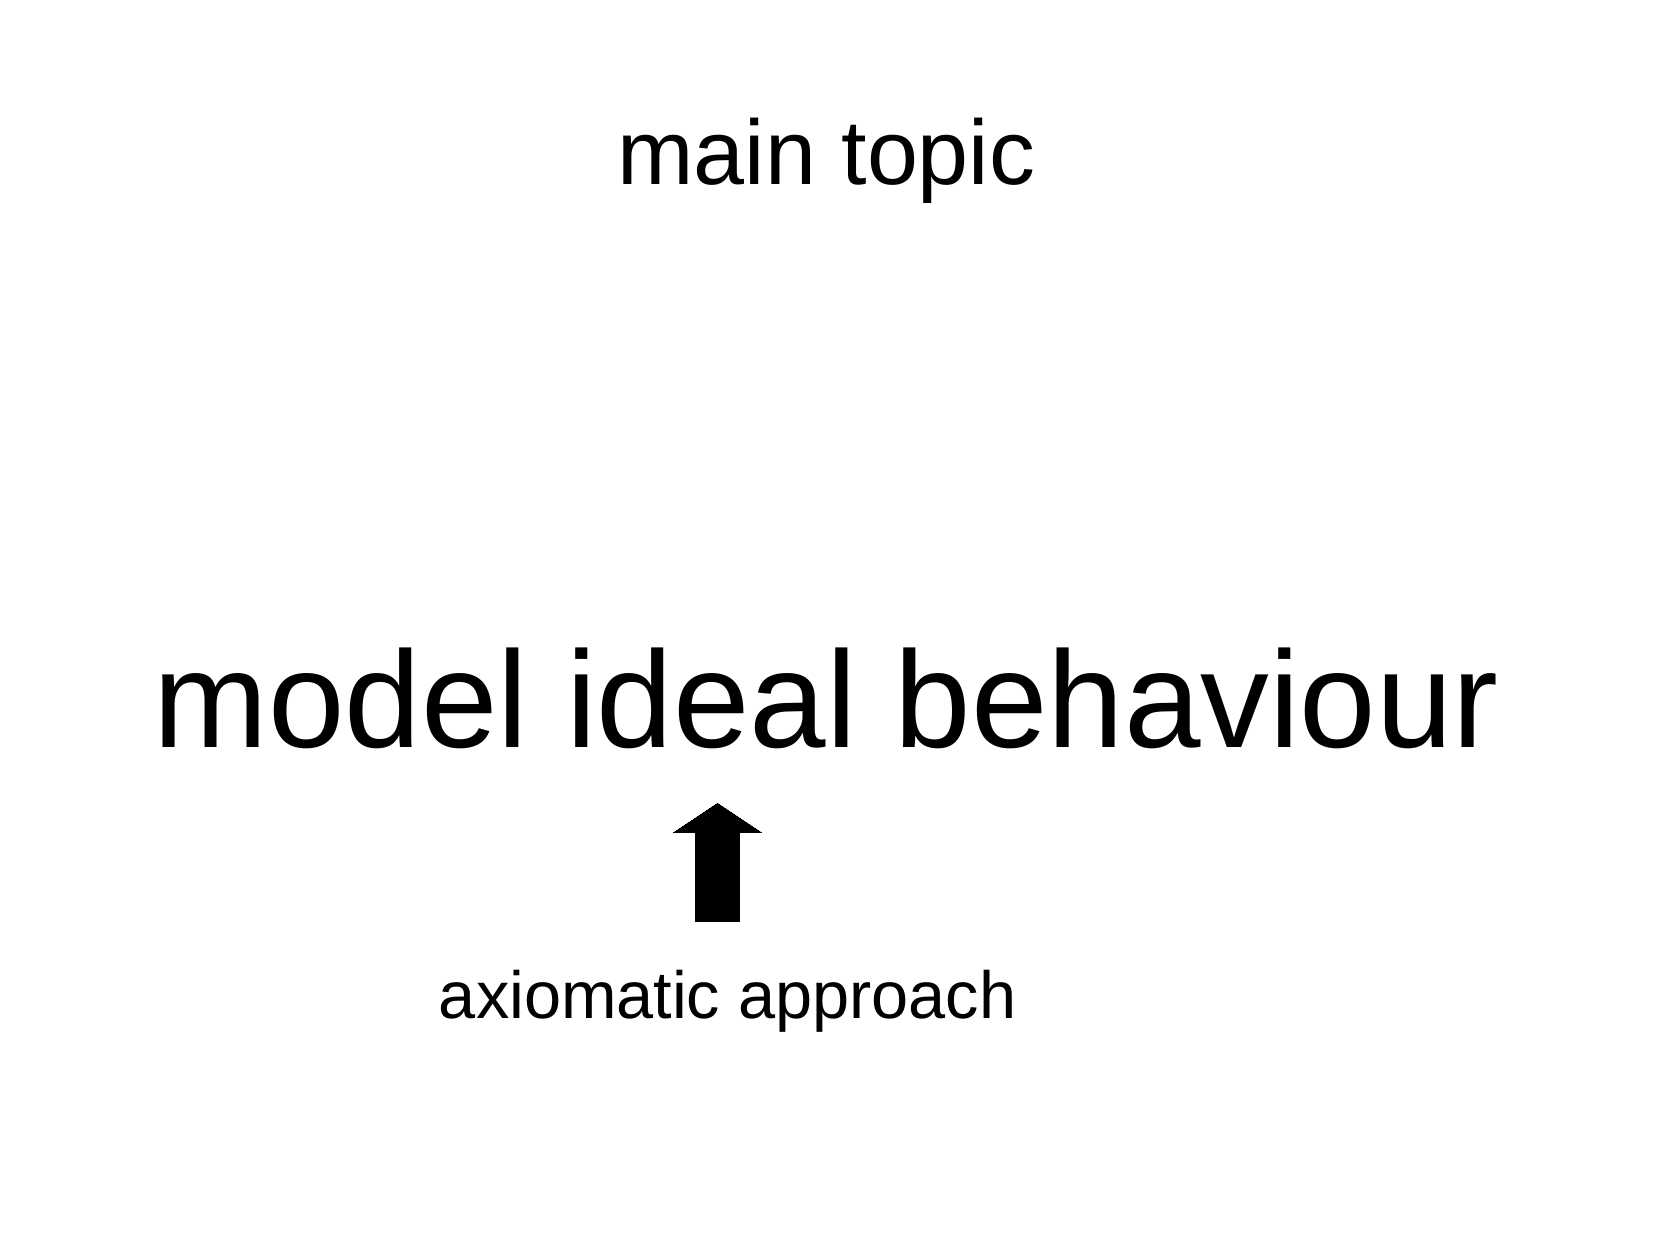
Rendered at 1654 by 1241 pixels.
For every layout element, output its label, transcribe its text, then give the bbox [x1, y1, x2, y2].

title main topic [82, 56, 1571, 250]
subtitle model ideal behaviour [82, 297, 1571, 1102]
text_box [673, 803, 762, 922]
text_box axiomatic approach [424, 950, 1034, 1041]
